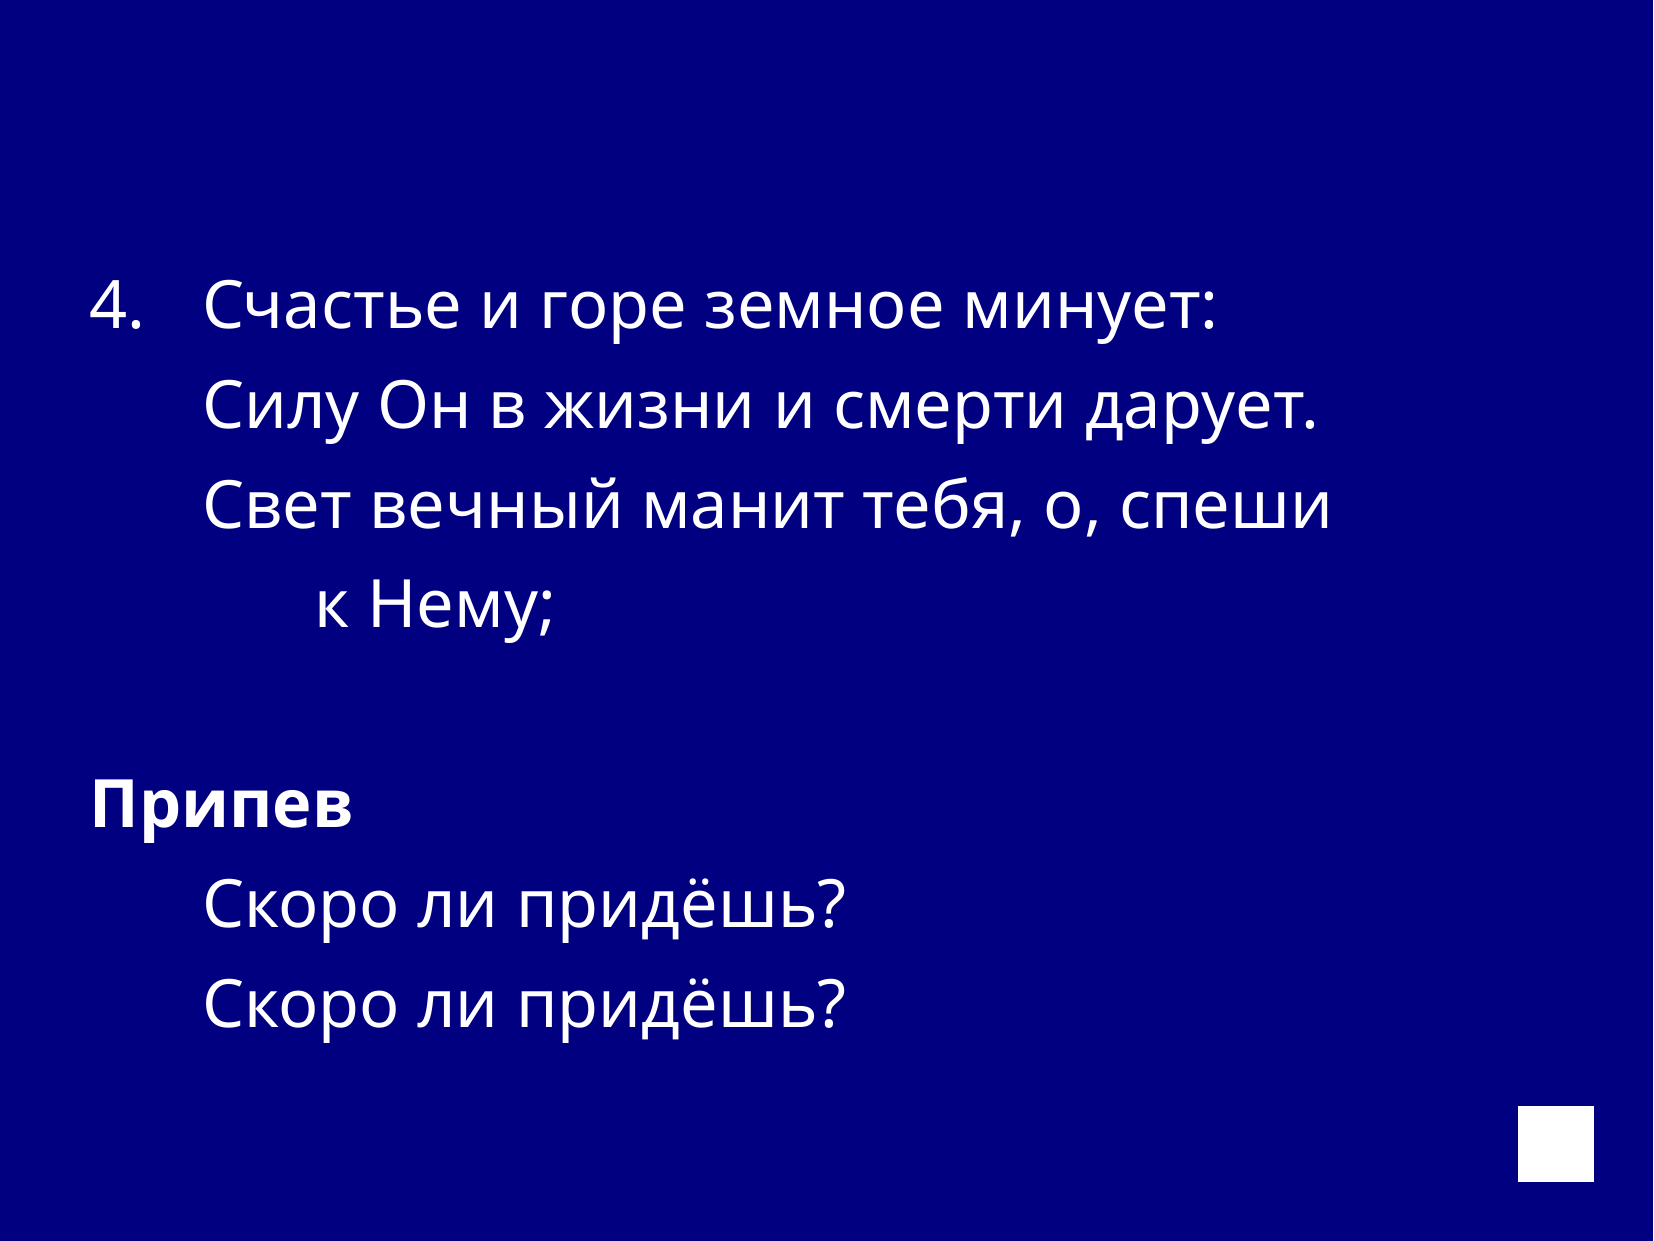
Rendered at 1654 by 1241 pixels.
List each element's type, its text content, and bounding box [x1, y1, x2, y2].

text_box [1518, 1106, 1594, 1182]
text_box 4. Счастье и горе земное минует: Силу Он в жизни и смерти дарует. Свет вечный манит тебя, о, спеши к Нему; Припев Скоро ли придёшь? Скоро ли придёшь? [75, 150, 1576, 1163]
